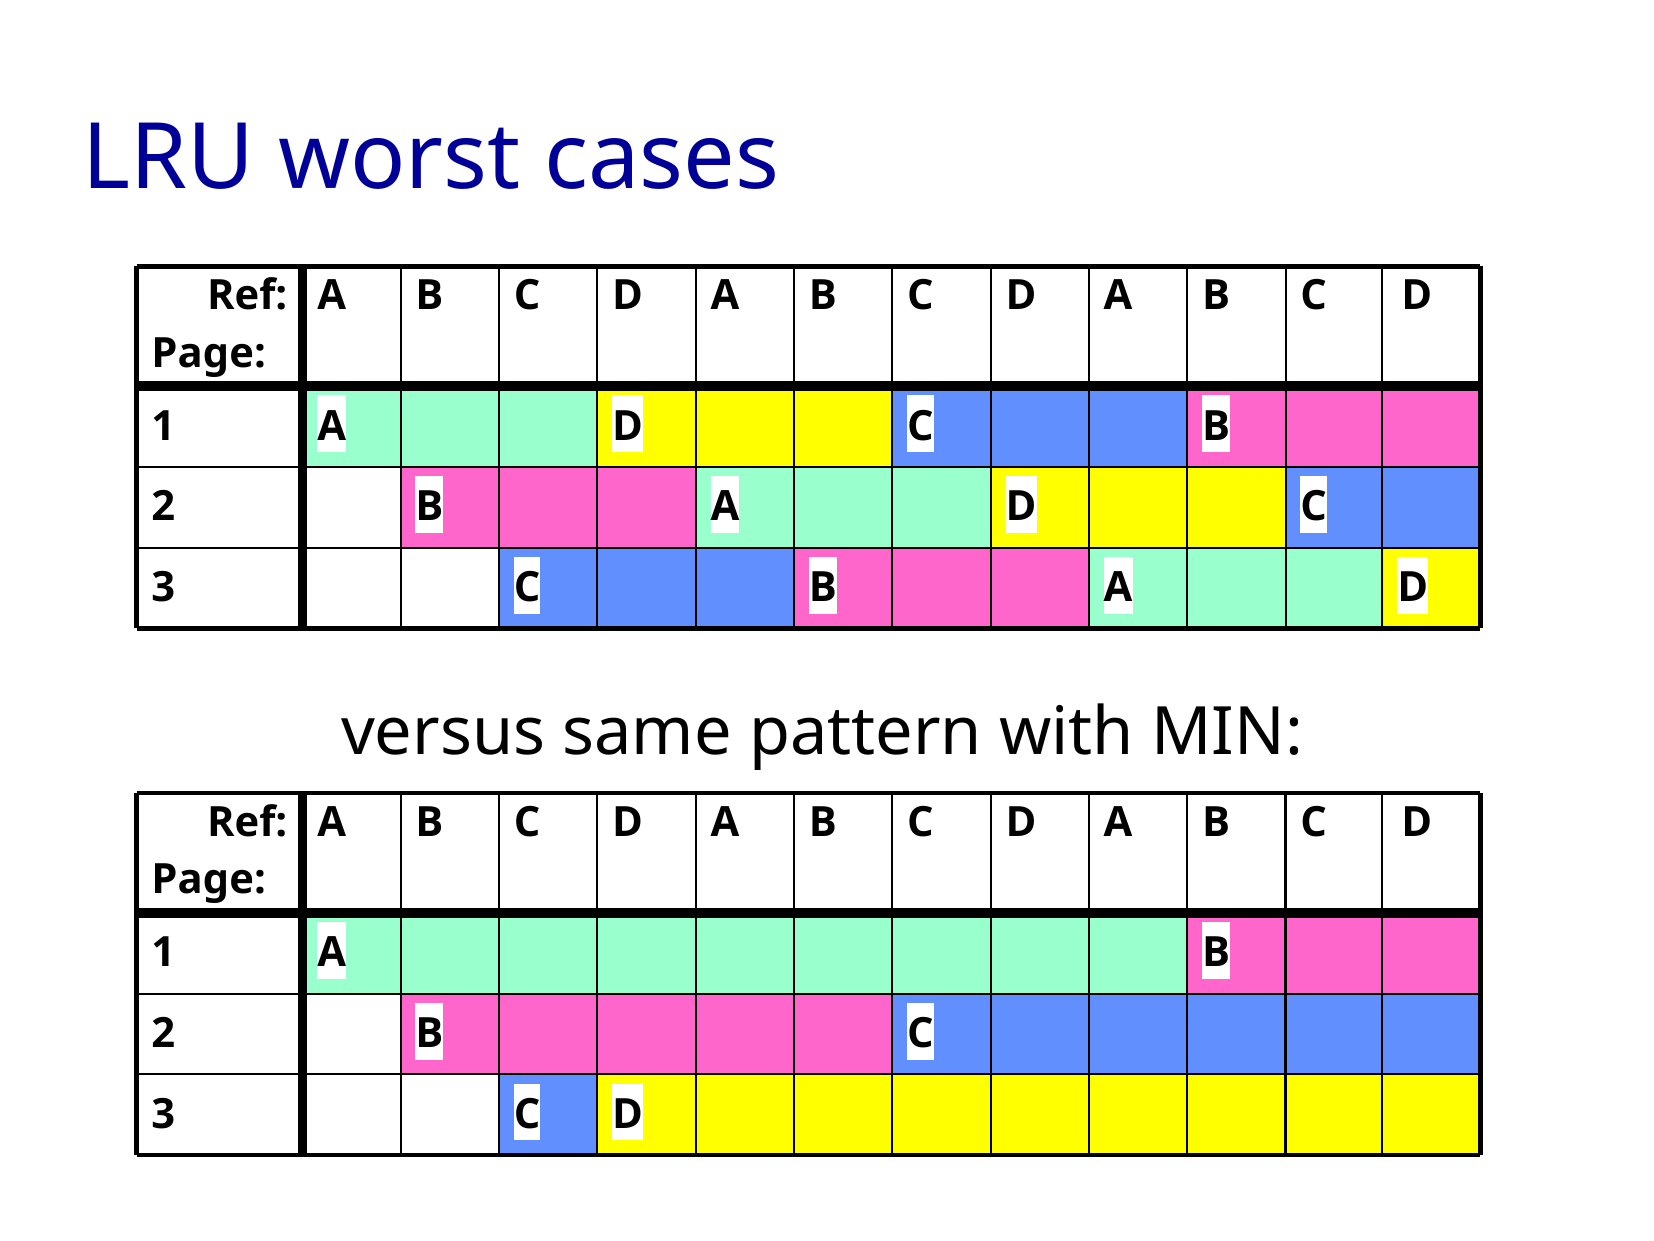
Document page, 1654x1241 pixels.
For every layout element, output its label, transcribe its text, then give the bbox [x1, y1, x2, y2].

text_box A [307, 795, 400, 908]
text_box Ref: Page: [139, 795, 298, 908]
text_box A [1090, 795, 1186, 908]
text_box [697, 918, 793, 993]
text_box [697, 1075, 793, 1153]
text_box [598, 918, 695, 993]
text_box [1188, 549, 1285, 626]
text_box B [795, 795, 891, 908]
text_box [1188, 1075, 1284, 1153]
text_box [992, 918, 1088, 993]
text_box [1090, 468, 1186, 547]
text_box D [1480, 792, 1486, 913]
text_box [402, 918, 498, 993]
text_box A [697, 468, 793, 547]
text_box C [500, 549, 596, 626]
text_box B [402, 995, 498, 1073]
text_box D [598, 795, 695, 908]
text_box [992, 995, 1088, 1073]
text_box [795, 468, 891, 547]
text_box C [1287, 795, 1381, 908]
text_box A [1090, 269, 1186, 381]
text_box [500, 391, 596, 466]
text_box [1287, 549, 1381, 626]
text_box A [307, 918, 400, 993]
title LRU worst cases [82, 49, 1571, 257]
text_box A [697, 269, 793, 381]
text_box [1383, 1075, 1478, 1153]
text_box [697, 549, 793, 626]
text_box [992, 391, 1088, 466]
text_box B [1188, 391, 1285, 466]
text_box [500, 918, 596, 993]
text_box [697, 391, 793, 466]
text_box 2 [139, 468, 298, 547]
text_box 3 [139, 549, 298, 626]
text_box D [992, 269, 1088, 381]
text_box 1 [139, 918, 298, 993]
text_box D [598, 269, 695, 381]
text_box [795, 918, 891, 993]
text_box 1 [139, 391, 298, 466]
text_box [697, 995, 793, 1073]
text_box C [893, 995, 990, 1073]
text_box A [1090, 549, 1186, 626]
text_box B [402, 795, 498, 908]
text_box [795, 995, 891, 1073]
text_box [992, 549, 1088, 626]
text_box B [1188, 918, 1284, 993]
text_box [1287, 995, 1381, 1073]
text_box D [598, 1075, 695, 1153]
text_box D [1386, 795, 1478, 908]
text_box D [1386, 269, 1478, 381]
text_box [1188, 995, 1284, 1073]
text_box [1383, 391, 1478, 466]
text_box B [795, 549, 891, 626]
text_box [1090, 918, 1186, 993]
text_box [1287, 918, 1381, 993]
text_box [1090, 391, 1186, 466]
text_box A [307, 269, 400, 381]
list versus same pattern with MIN: [49, 645, 1561, 811]
text_box A [307, 391, 400, 466]
text_box C [1287, 269, 1381, 381]
text_box C [893, 391, 990, 466]
text_box 2 [139, 995, 298, 1073]
text_box [893, 1075, 990, 1153]
text_box C [893, 795, 990, 908]
text_box 3 [139, 1075, 298, 1153]
text_box C [500, 269, 596, 381]
text_box [795, 391, 891, 466]
text_box [893, 918, 990, 993]
text_box B [1188, 795, 1284, 908]
text_box [598, 468, 695, 547]
text_box C [500, 795, 596, 908]
text_box Ref: Page: [139, 269, 298, 381]
text_box [402, 391, 498, 466]
text_box [1383, 918, 1478, 993]
text_box [1383, 995, 1478, 1073]
text_box C [893, 269, 990, 381]
text_box [1188, 468, 1285, 547]
text_box C [1287, 468, 1381, 547]
text_box [500, 995, 596, 1073]
text_box D [992, 795, 1088, 908]
text_box [1090, 995, 1186, 1073]
text_box C [500, 1075, 596, 1153]
text_box D [1384, 549, 1478, 626]
text_box [500, 468, 596, 547]
text_box [1384, 468, 1478, 547]
text_box [598, 549, 695, 626]
text_box [893, 549, 990, 626]
text_box D [992, 468, 1088, 547]
text_box B [402, 269, 498, 381]
text_box [992, 1075, 1088, 1153]
text_box D [598, 391, 695, 466]
text_box [795, 1075, 891, 1153]
text_box [598, 995, 695, 1073]
text_box A [697, 795, 793, 908]
text_box [1287, 391, 1381, 466]
text_box B [1188, 269, 1285, 381]
text_box [1090, 1075, 1186, 1153]
text_box [893, 468, 990, 547]
text_box [1287, 1075, 1381, 1153]
text_box B [795, 269, 891, 381]
text_box B [402, 468, 498, 547]
